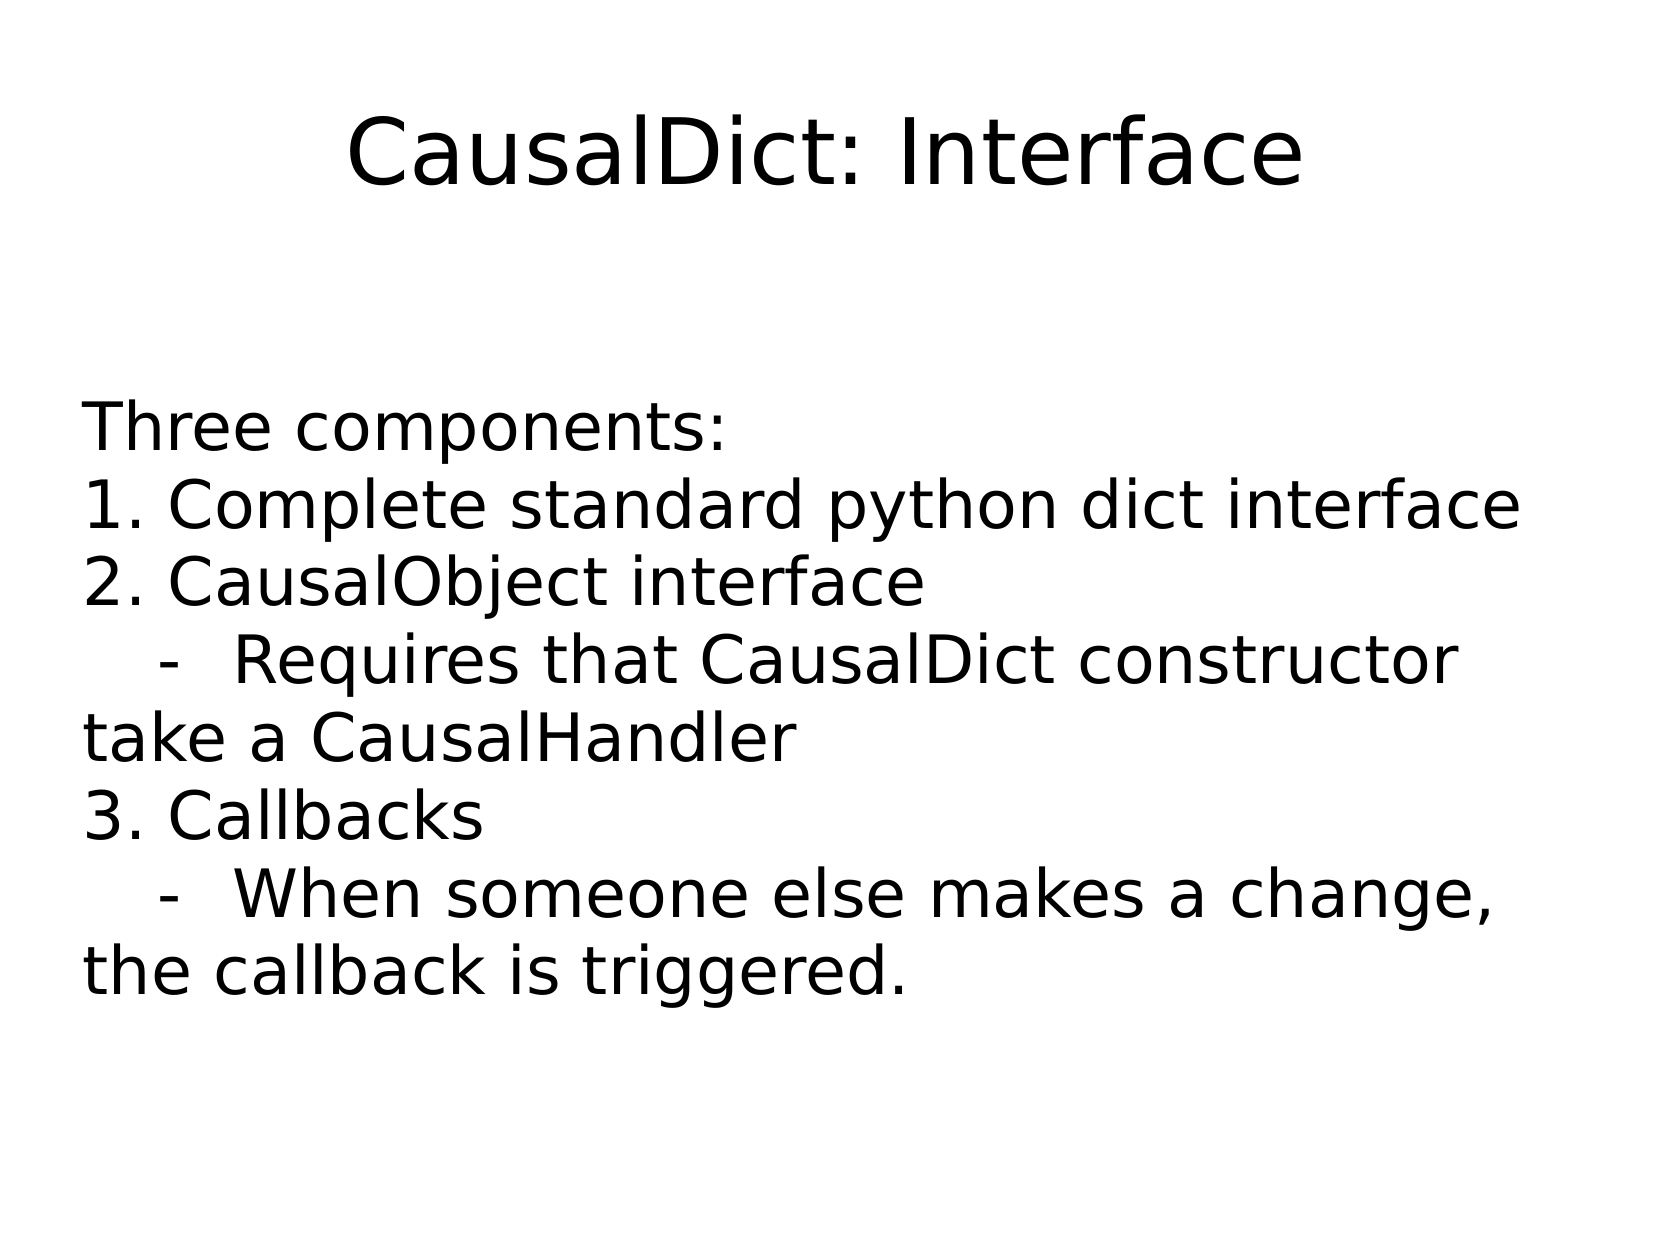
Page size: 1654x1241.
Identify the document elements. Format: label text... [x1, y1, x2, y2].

subtitle Three components: 1. Complete standard python dict interface 2. CausalObject interface - Requires that CausalDict constructor take a CausalHandler 3. Callbacks - When someone else makes a change, the callback is triggered. [82, 297, 1571, 1102]
title CausalDict: Interface [82, 56, 1571, 250]
